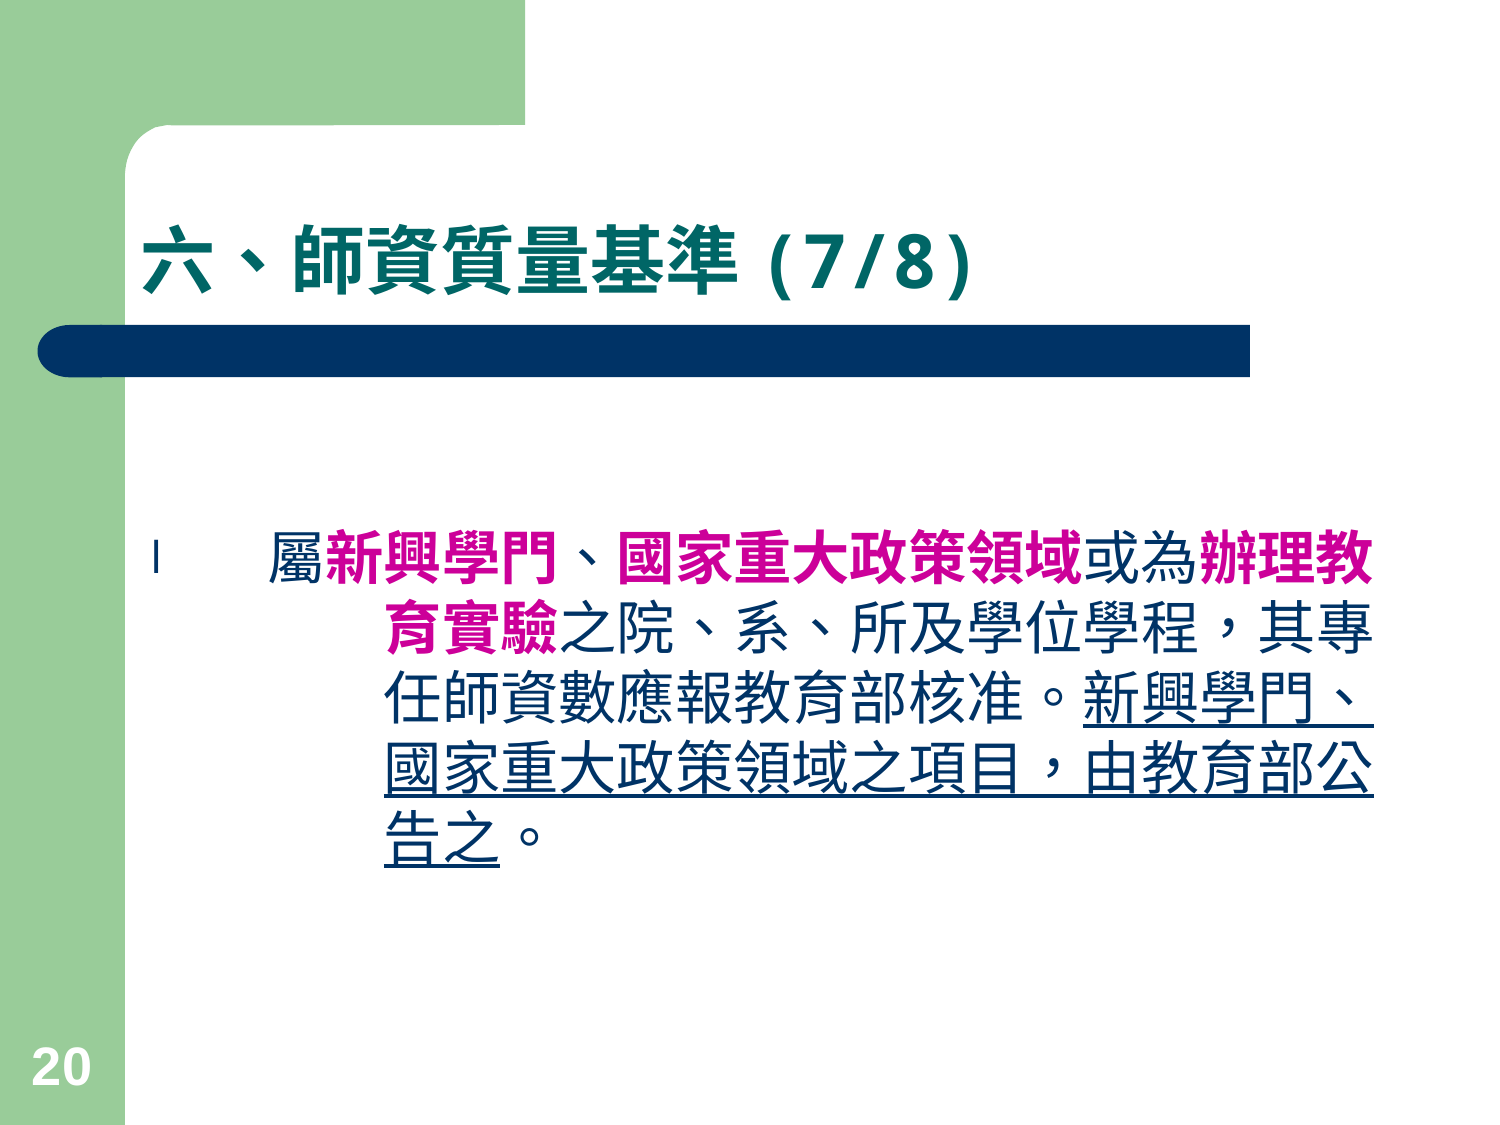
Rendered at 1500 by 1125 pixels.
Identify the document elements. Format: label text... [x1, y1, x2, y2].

text_box [13, 1023, 111, 1105]
list 屬新興學門、國家重大政策領域或為辦理教育實驗之院、系、所及學位學程，其專任師資數應報教育部核准。新興學門、國家重大政策領域之項目，由教育部公告之。 [135, 514, 1398, 1125]
title 六、師資質量基準(7/8) [125, 125, 1426, 313]
